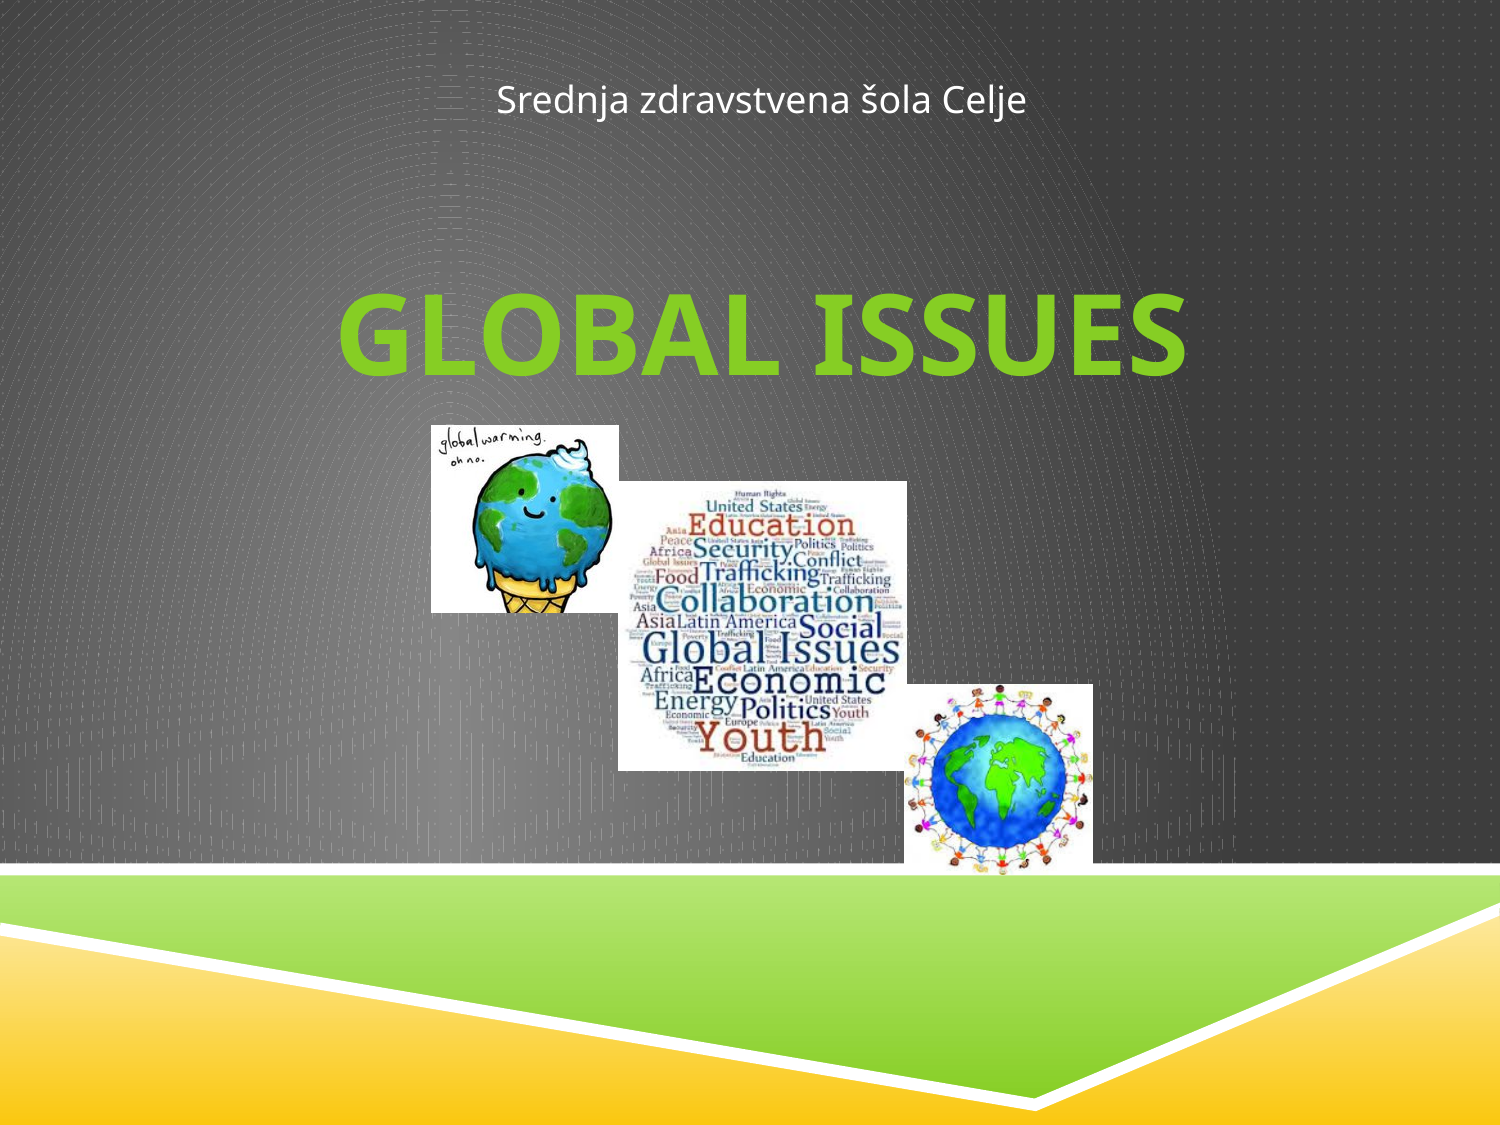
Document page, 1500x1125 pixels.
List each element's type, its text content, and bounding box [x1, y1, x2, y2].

picture [431, 425, 1093, 875]
subtitle [3, 680, 620, 862]
text_box GLOBAL ISSUES [319, 255, 1206, 406]
text_box Srednja zdravstvena šola Celje [481, 69, 1043, 129]
